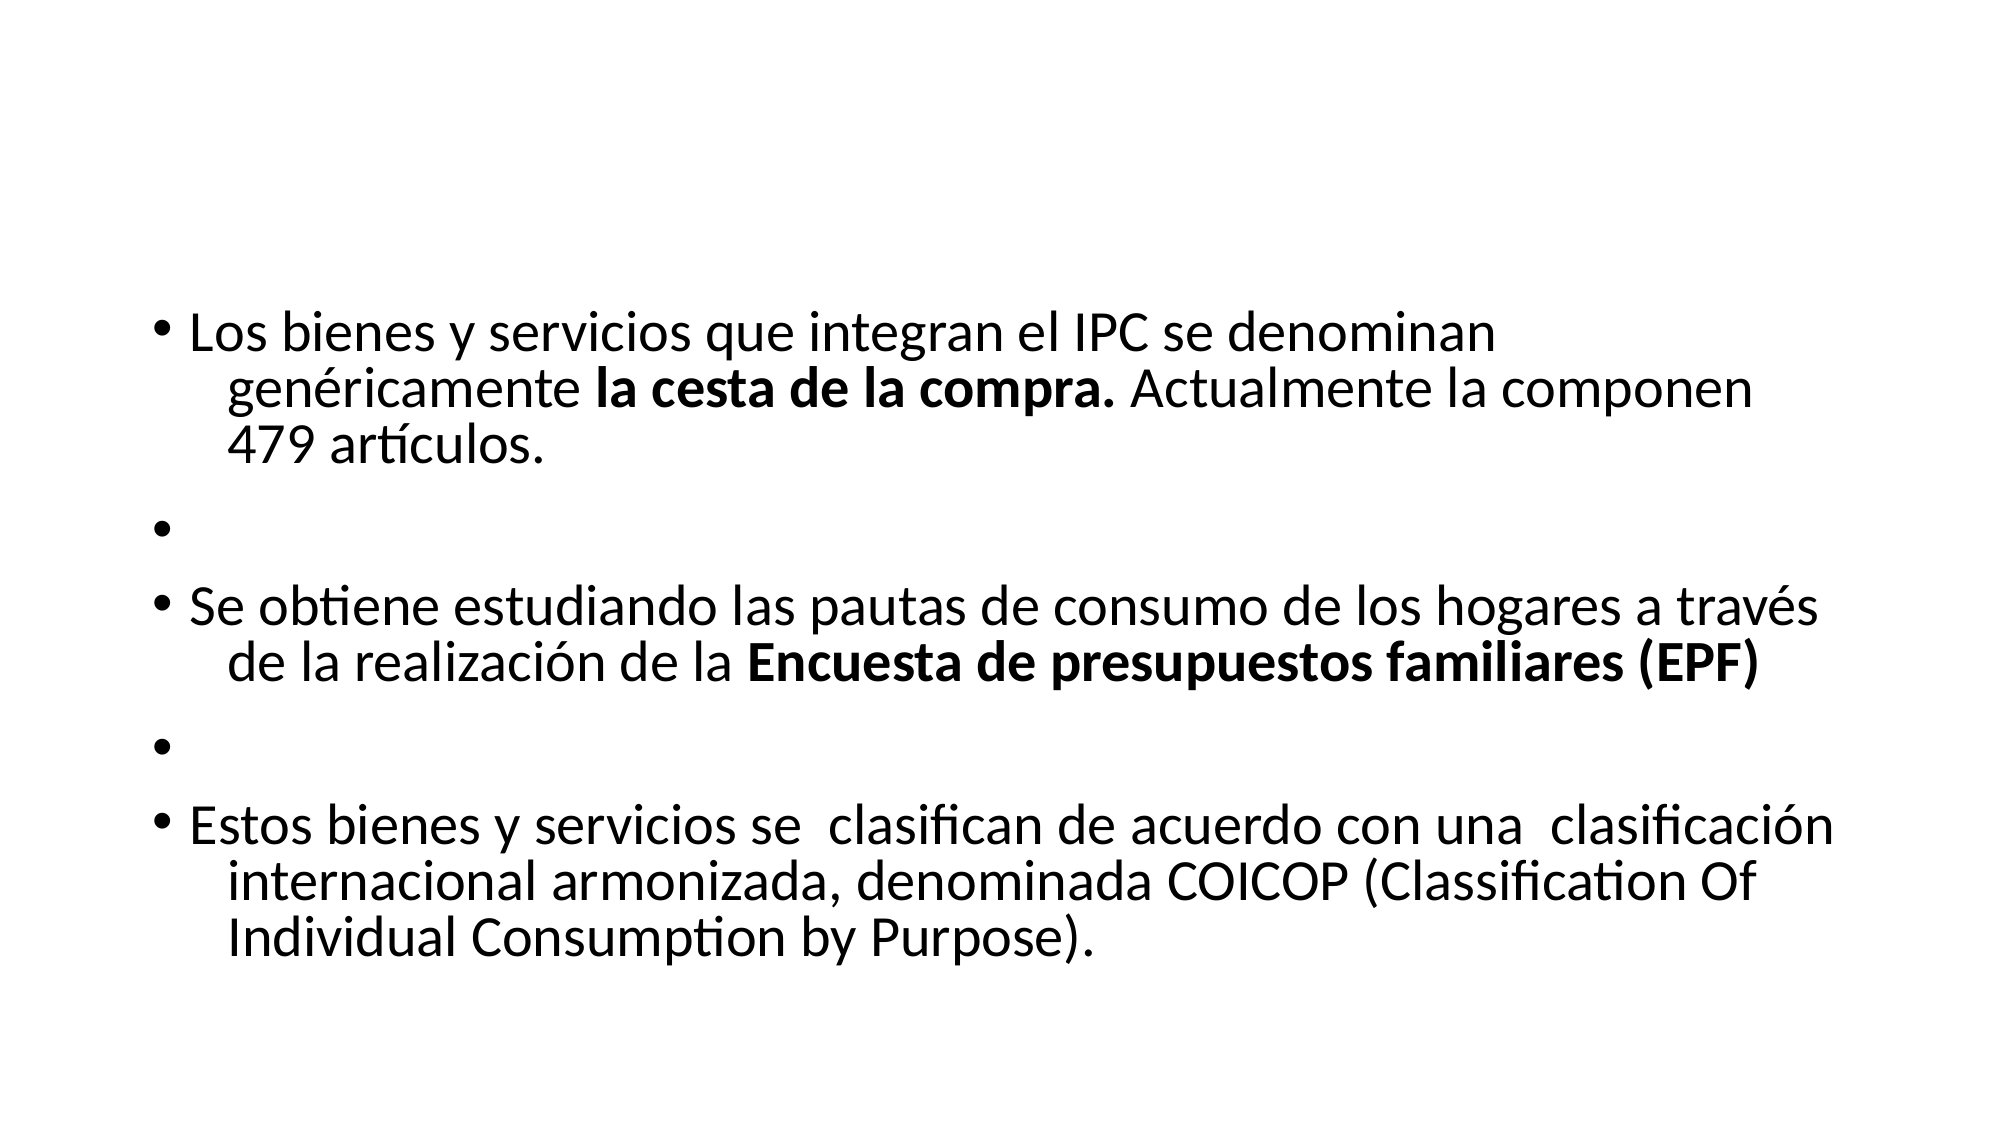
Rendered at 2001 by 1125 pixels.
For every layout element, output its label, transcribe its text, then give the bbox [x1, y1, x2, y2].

list Los bienes y servicios que integran el IPC se denominan genéricamente la cesta de la compra. Actualmente la componen 479 artículos. Se obtiene estudiando las pautas de consumo de los hogares a través de la realización de la Encuesta de presupuestos familiares (EPF) Estos bienes y servicios se clasifican de acuerdo con una clasificación internacional armonizada, denominada COICOP (Classification Of Individual Consumption by Purpose). [137, 299, 1863, 1014]
